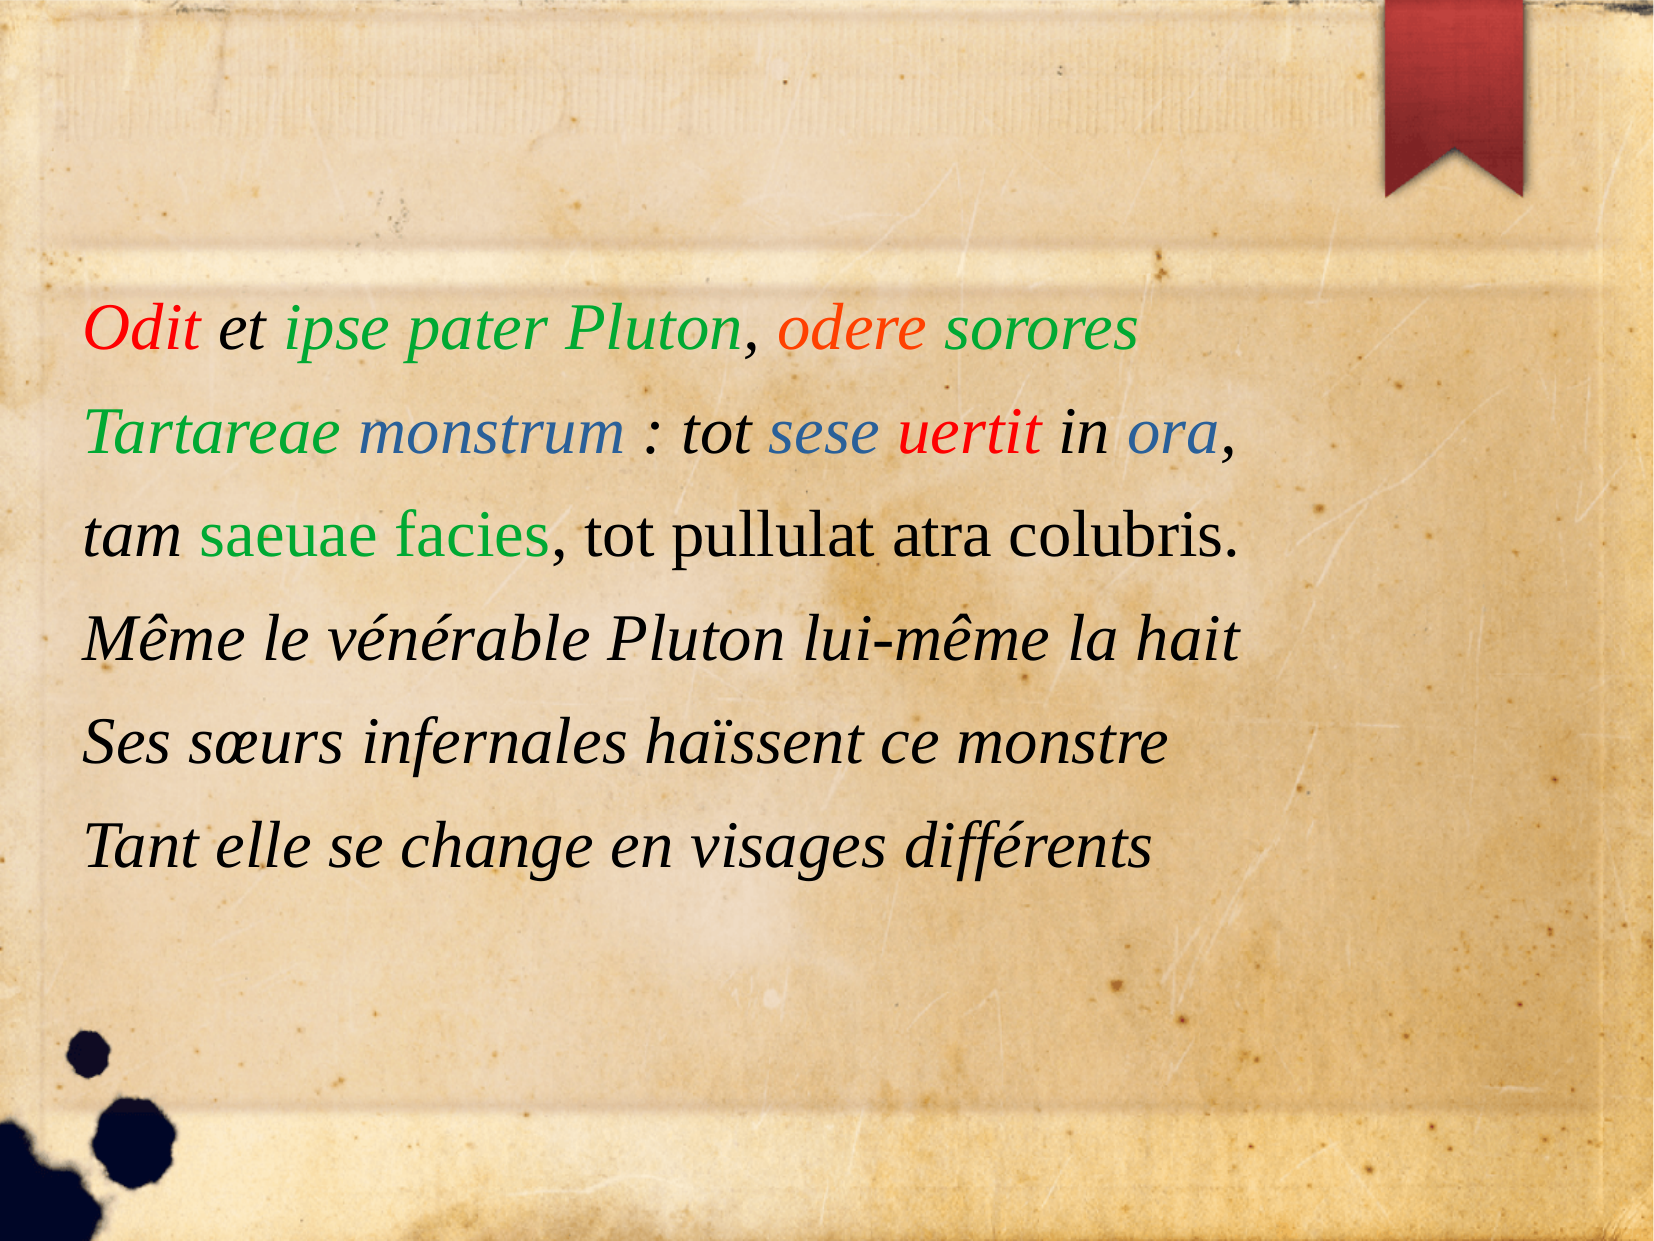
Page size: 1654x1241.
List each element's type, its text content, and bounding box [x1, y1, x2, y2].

list Odit et ipse pater Pluton, odere sorores Tartareae monstrum : tot sese uertit in ora, tam saeuae facies, tot pullulat atra colubris. Même le vénérable Pluton lui-même la hait Ses sœurs infernales haïssent ce monstre Tant elle se change en visages différents [82, 290, 1538, 1010]
picture [0, 0, 1654, 1241]
